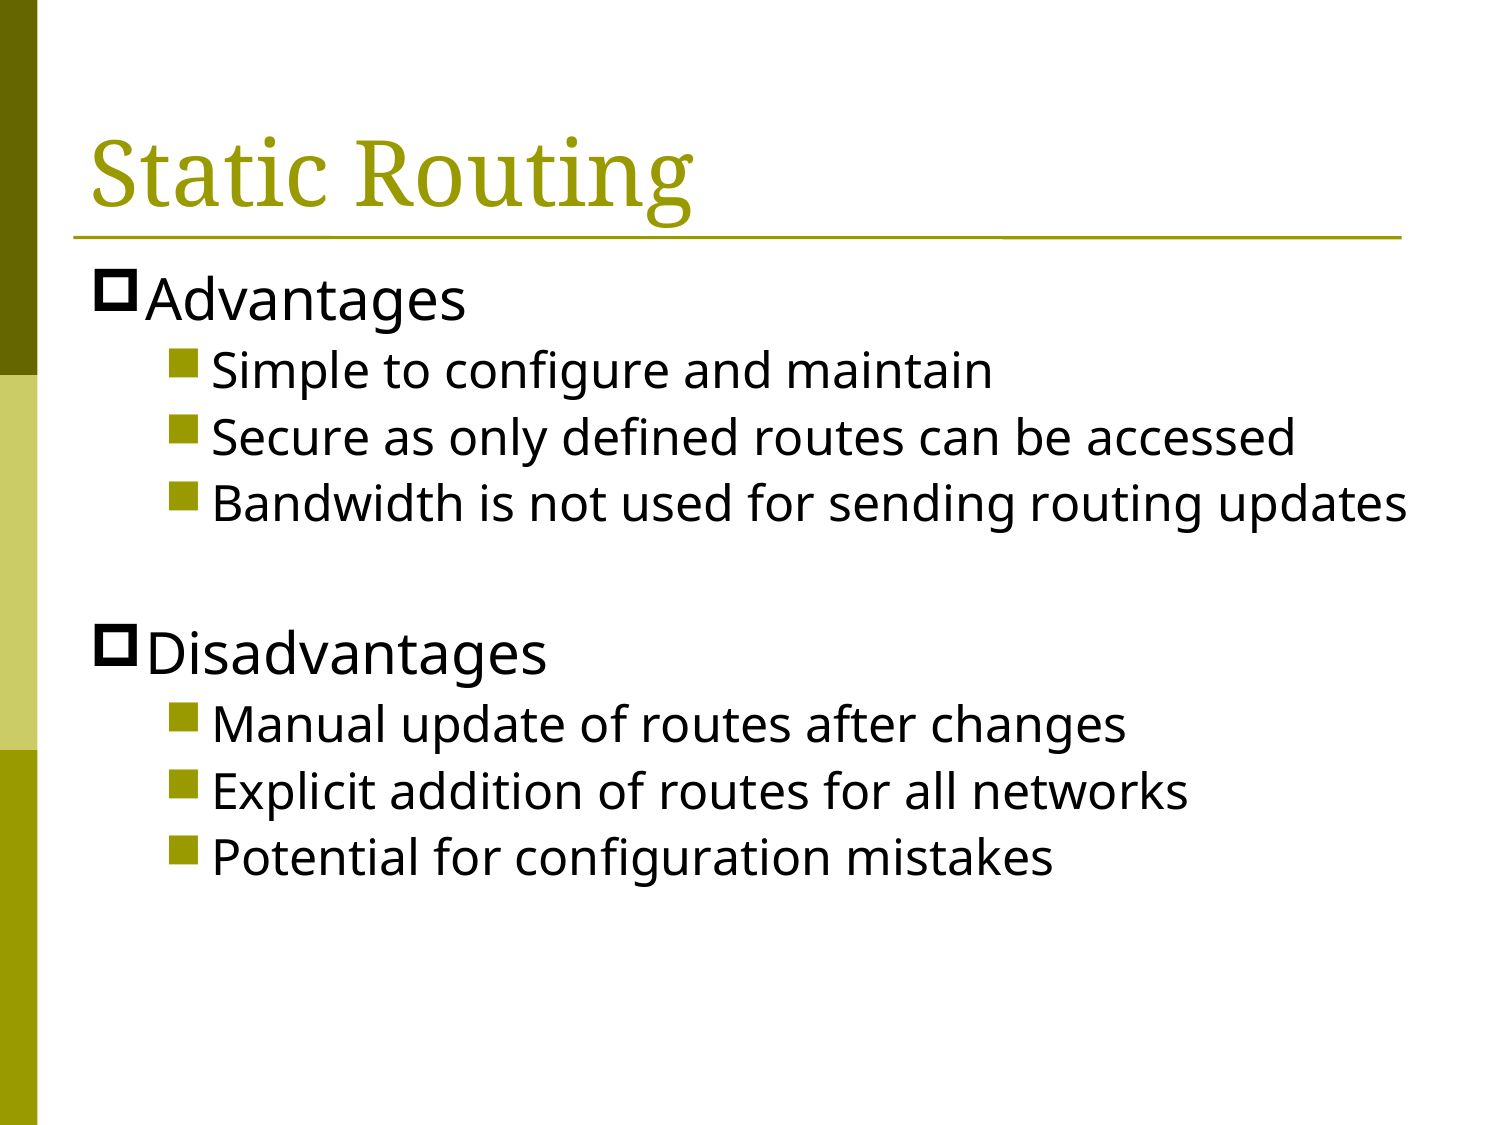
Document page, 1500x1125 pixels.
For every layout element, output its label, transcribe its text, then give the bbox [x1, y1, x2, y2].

text_box Static Routing [75, 45, 1426, 233]
text_box Advantages Simple to configure and maintain Secure as only defined routes can be accessed Bandwidth is not used for sending routing updates Disadvantages Manual update of routes after changes Explicit addition of routes for all networks Potential for configuration mistakes [75, 262, 1426, 1006]
